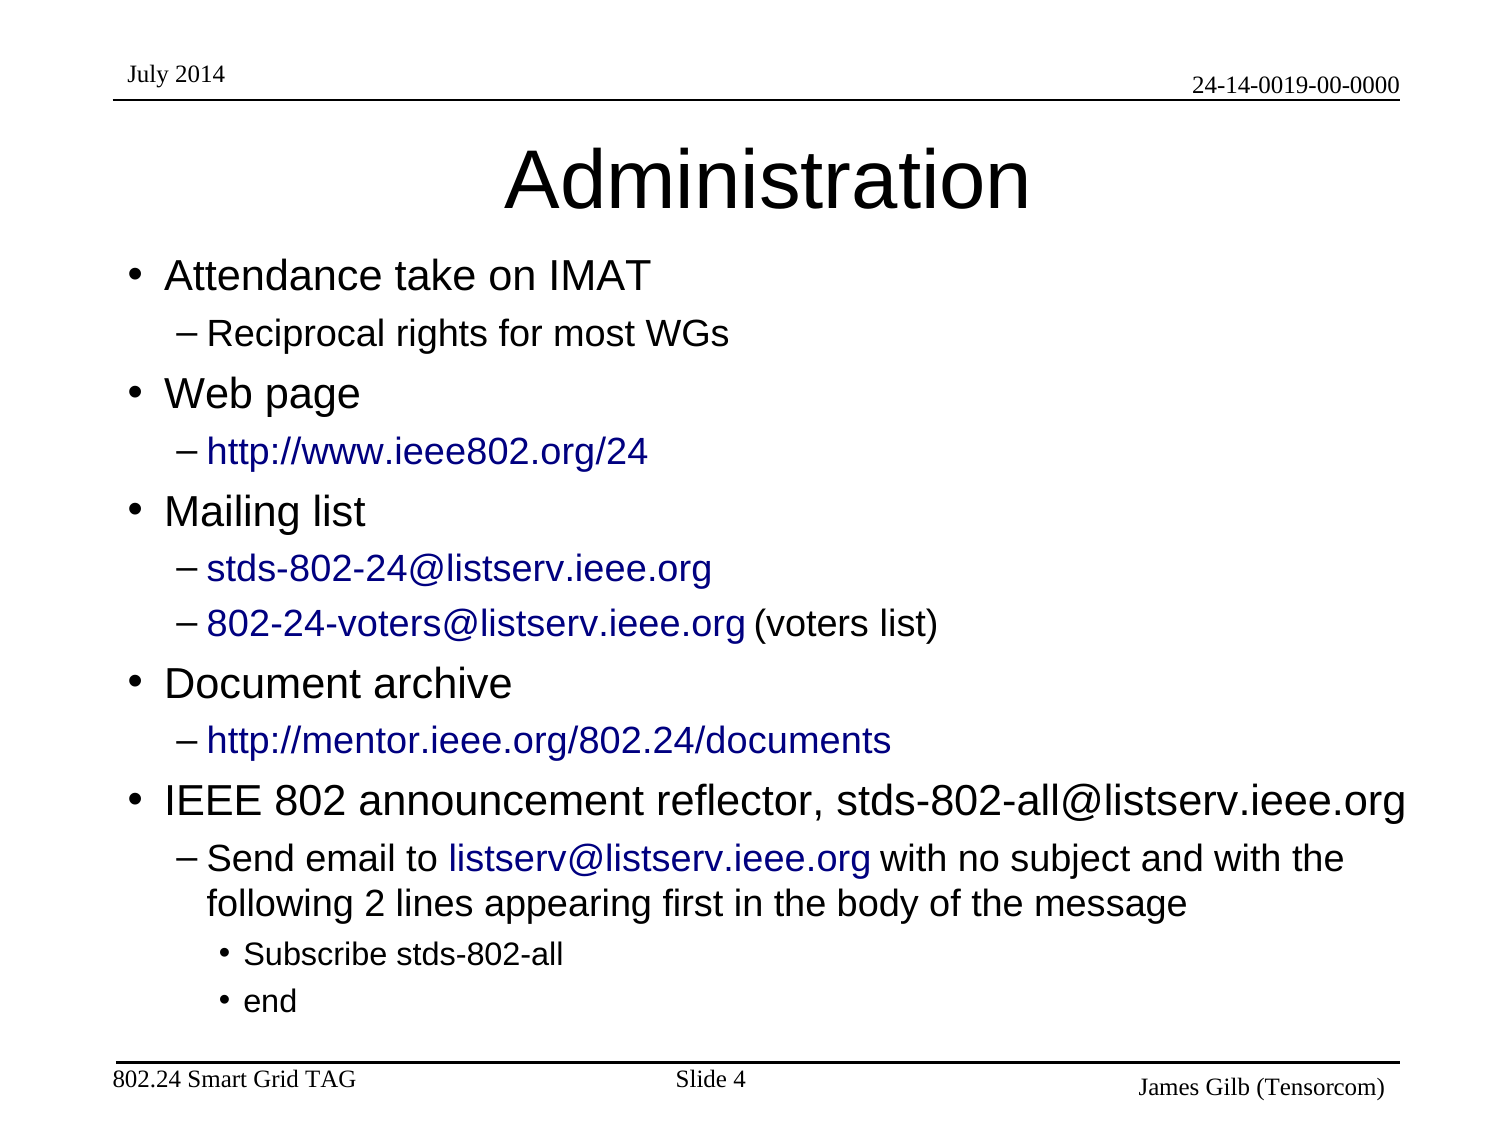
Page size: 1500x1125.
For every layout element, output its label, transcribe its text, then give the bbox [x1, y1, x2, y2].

title Administration [112, 112, 1426, 238]
list Attendance take on IMAT Reciprocal rights for most WGs Web page http://www.ieee802.org/24 Mailing list stds-802-24@listserv.ieee.org 802-24-voters@listserv.ieee.org (voters list) Document archive http://mentor.ieee.org/802.24/documents IEEE 802 announcement reflector, stds-802-all@listserv.ieee.org Send email to listserv@listserv.ieee.org with no subject and with the following 2 lines appearing first in the body of the message Subscribe stds-802-all end [112, 239, 1426, 1051]
